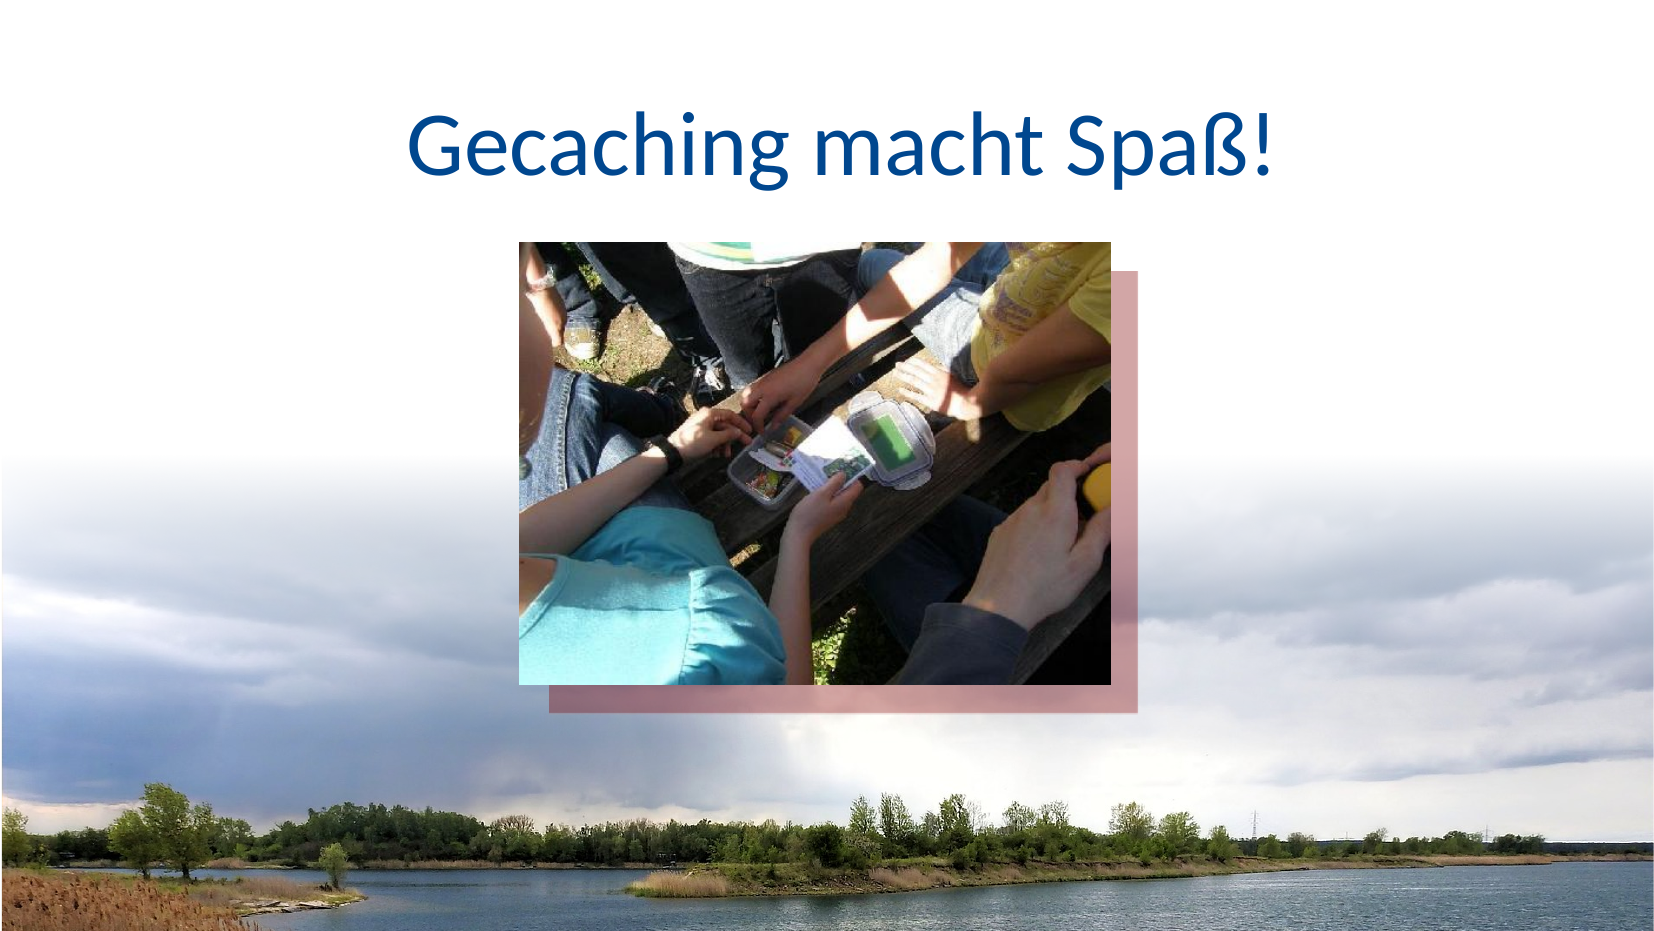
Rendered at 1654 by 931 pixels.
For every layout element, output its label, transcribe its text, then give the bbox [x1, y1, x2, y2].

picture [1, 242, 1654, 931]
title Gecaching macht Spaß! [82, 49, 1571, 257]
